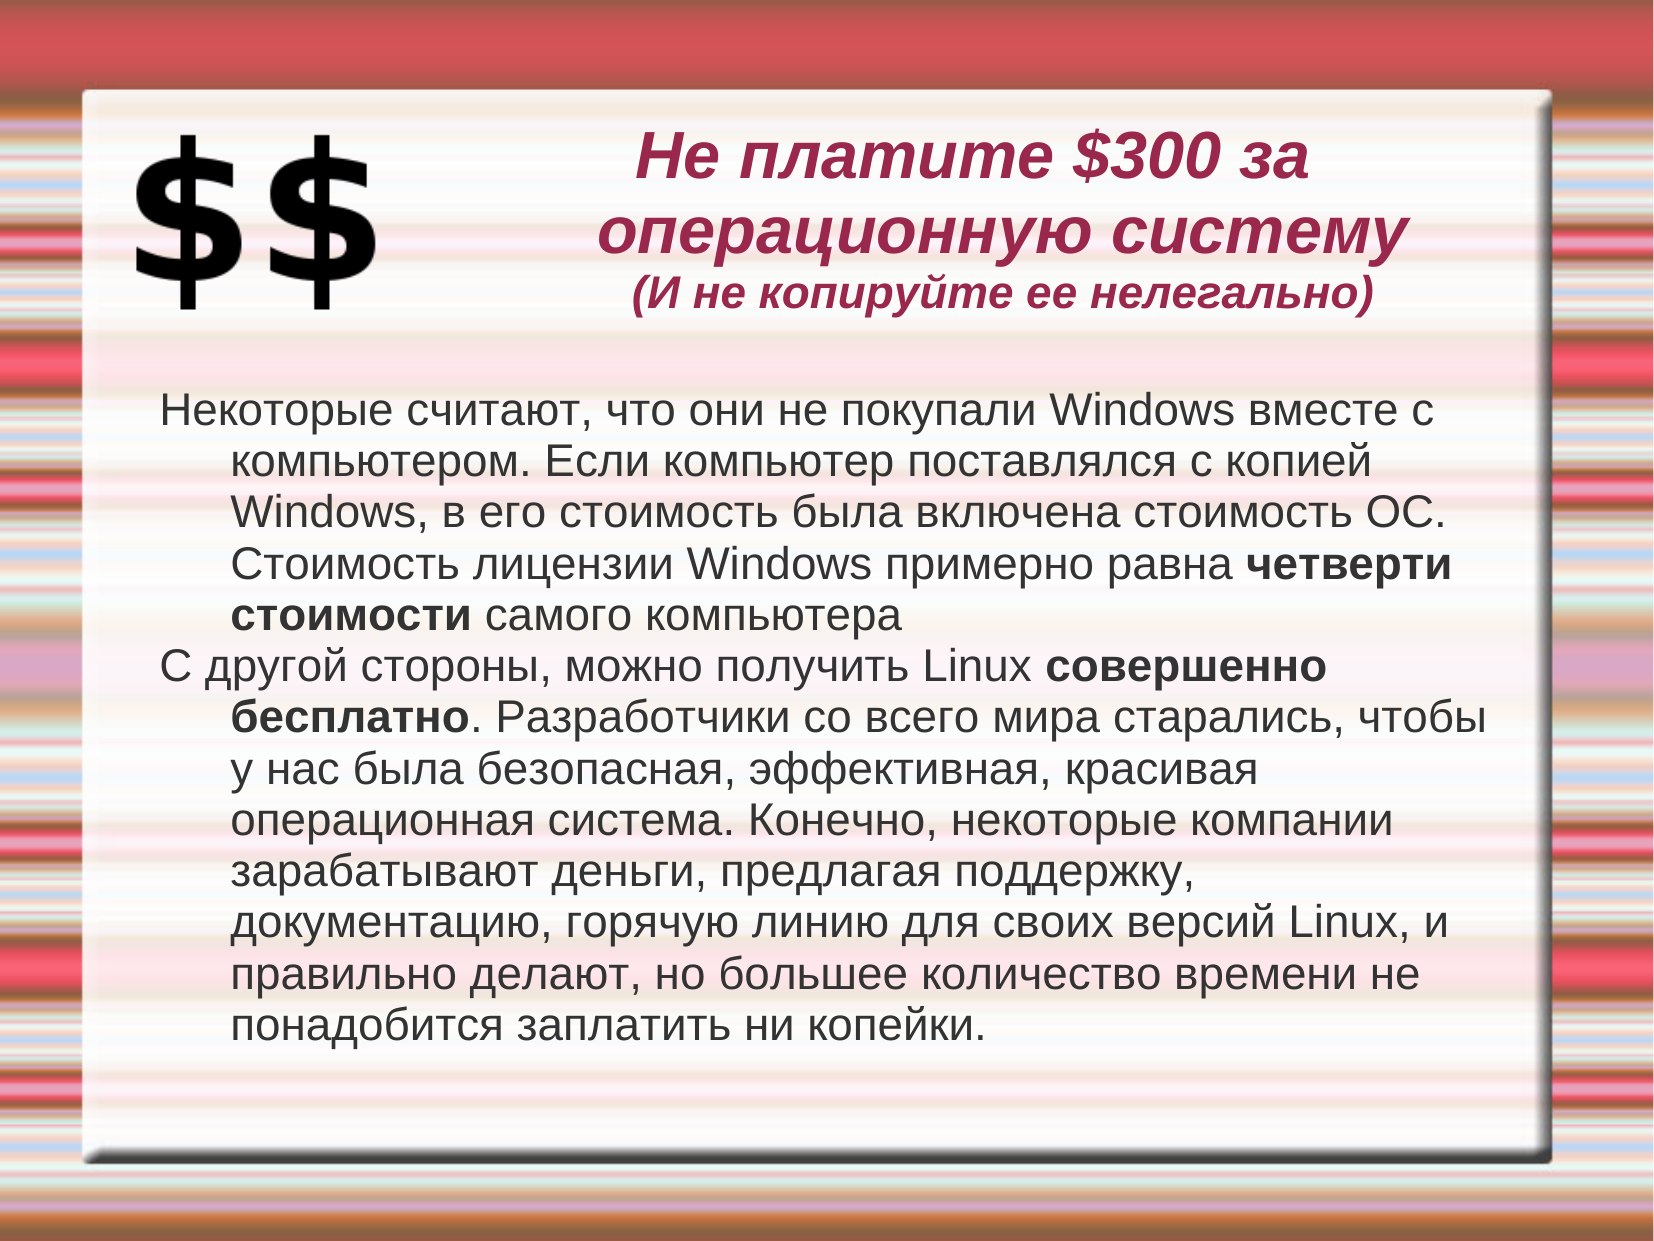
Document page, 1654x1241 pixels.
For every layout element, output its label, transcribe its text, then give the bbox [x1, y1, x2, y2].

picture [0, 0, 1654, 1241]
list Некоторые считают, что они не покупали Windows вместе с компьютером. Если компьютер поставлялся с копией Windows, в его стоимость была включена стоимость ОС. Стоимость лицензии Windows примерно равна четверти стоимости самого компьютера С другой стороны, можно получить Linux совершенно бесплатно. Разработчики со всего мира старались, чтобы у нас была безопасная, эффективная, красивая операционная система. Конечно, некоторые компании зарабатывают деньги, предлагая поддержку, документацию, горячую линию для своих версий Linux, и правильно делают, но большее количество времени не понадобится заплатить ни копейки. [147, 383, 1517, 1134]
title Не платите $300 за операционную систему (И не копируйте ее нелегально) [413, 102, 1534, 335]
